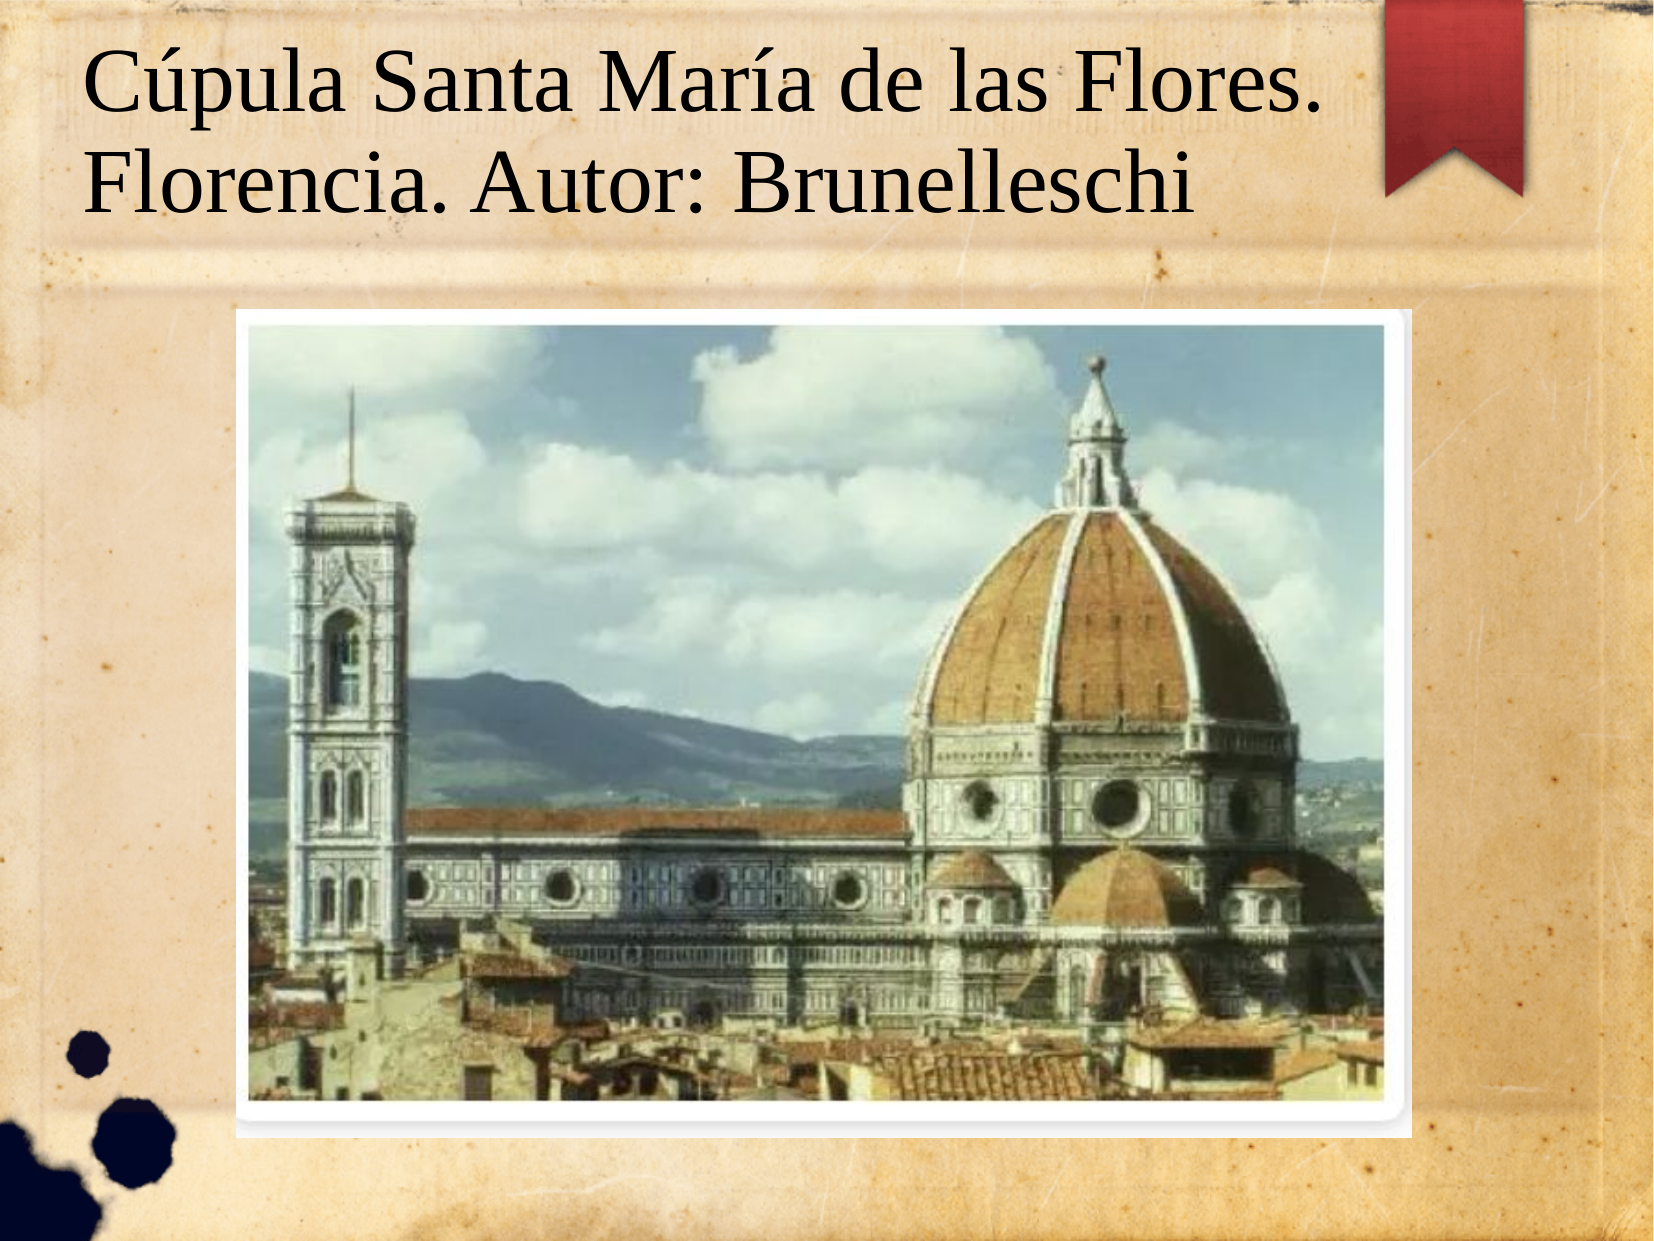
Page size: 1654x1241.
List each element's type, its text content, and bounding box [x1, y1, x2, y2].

picture [0, 0, 1654, 1241]
title Cúpula Santa María de las Flores. Florencia. Autor: Brunelleschi [82, 29, 1347, 233]
